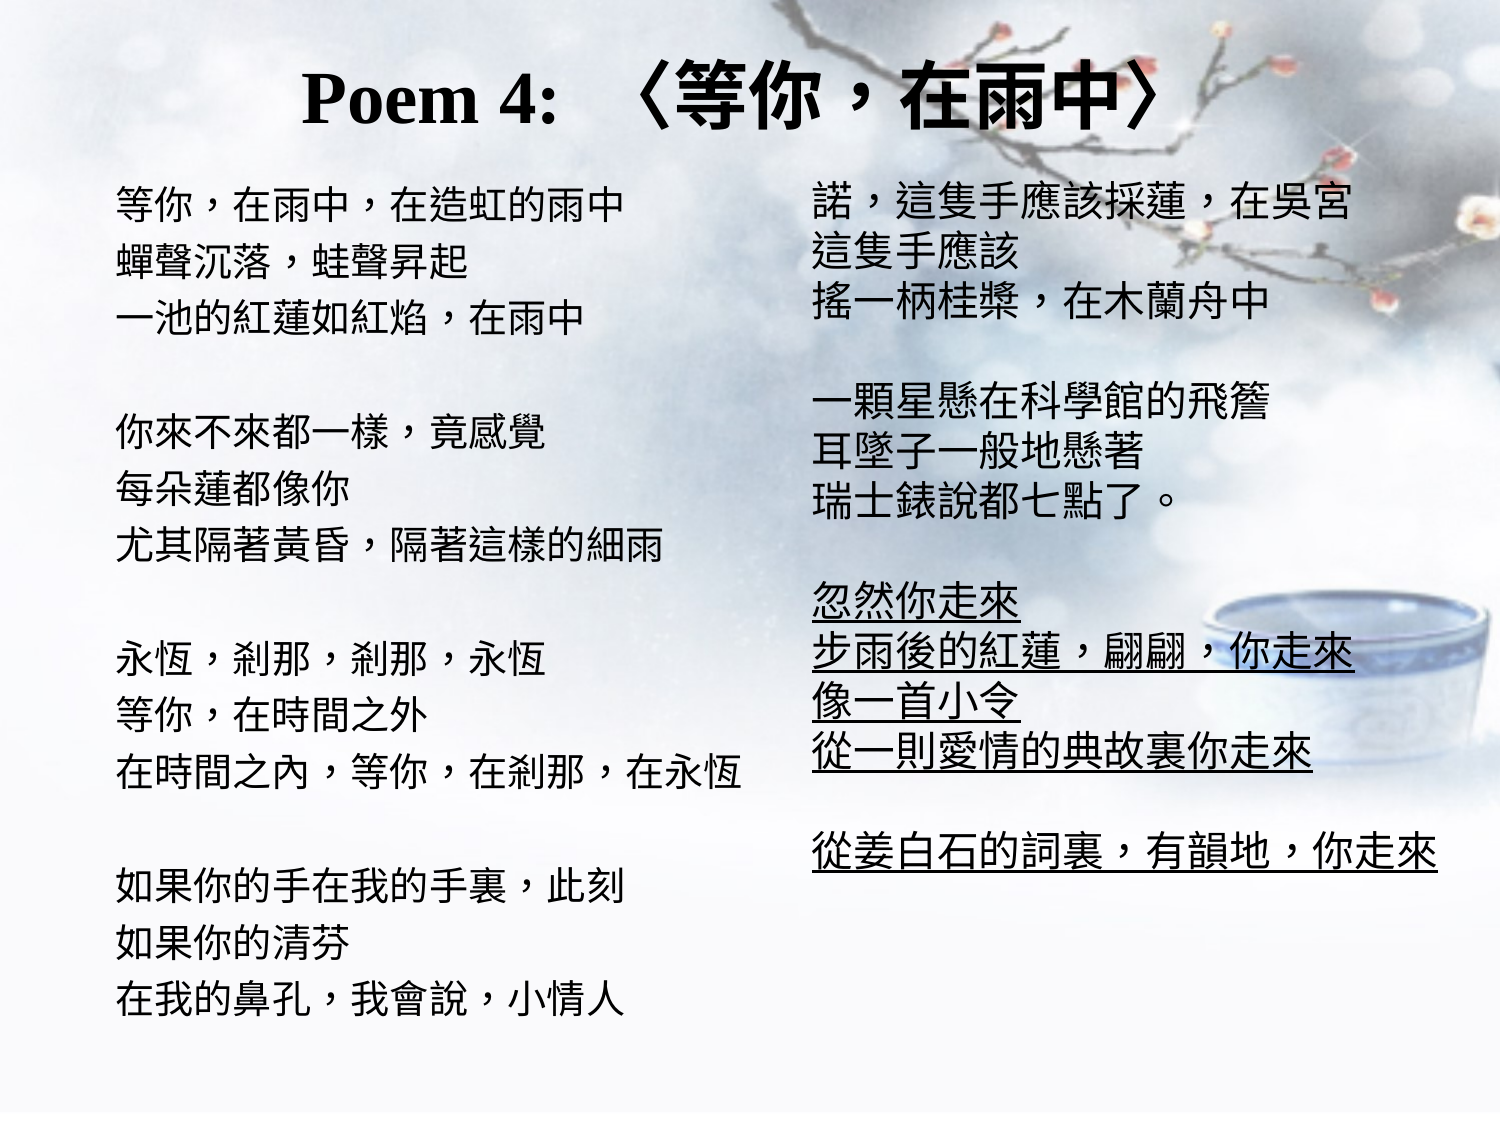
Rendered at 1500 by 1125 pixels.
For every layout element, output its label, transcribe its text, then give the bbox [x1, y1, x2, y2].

picture [0, 0, 1500, 1125]
list 等你，在雨中，在造虹的雨中 蟬聲沉落，蛙聲昇起 一池的紅蓮如紅焰，在雨中 你來不來都一樣，竟感覺 每朵蓮都像你 尤其隔著黃昏，隔著這樣的細雨 永恆，剎那，剎那，永恆 等你，在時間之外 在時間之內，等你，在剎那，在永恆 如果你的手在我的手裏，此刻 如果你的清芬 在我的鼻孔，我會說，小情人 [100, 172, 798, 1094]
title Poem 4: 〈等你，在雨中〉 [75, 45, 1426, 233]
text_box 諾，這隻手應該採蓮，在吳宮 這隻手應該 搖一柄桂槳，在木蘭舟中 一顆星懸在科學館的飛簷 耳墜子一般地懸著 瑞士錶說都七點了。 忽然你走來 步雨後的紅蓮，翩翩，你走來 像一首小令 從一則愛情的典故裏你走來 從姜白石的詞裏，有韻地，你走來 [797, 167, 1459, 933]
